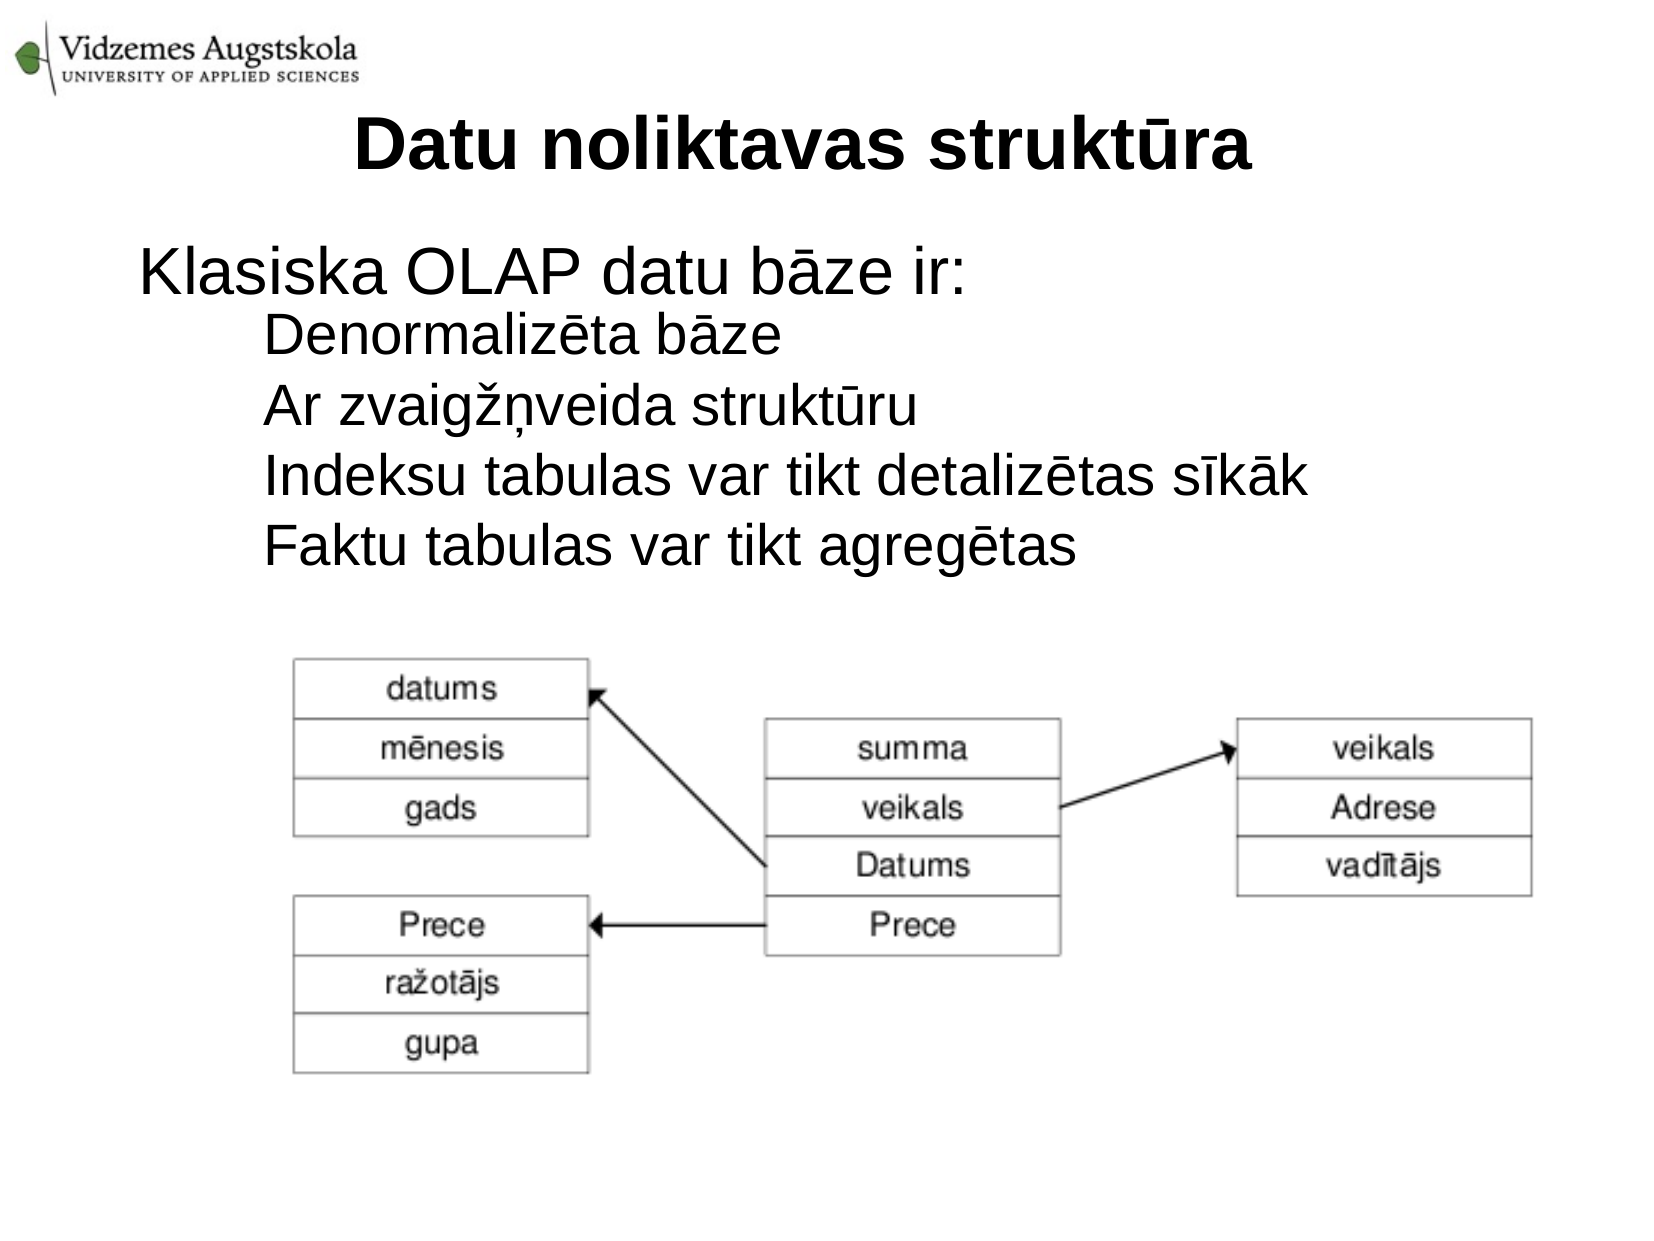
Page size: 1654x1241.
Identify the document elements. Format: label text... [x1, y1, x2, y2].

picture [268, 631, 1554, 1093]
list Klasiska OLAP datu bāze ir: Denormalizēta bāze Ar zvaigžņveida struktūru Indeksu tabulas var tikt detalizētas sīkāk Faktu tabulas var tikt agregētas [82, 236, 1569, 1107]
title Datu noliktavas struktūra [94, 103, 1512, 188]
picture [5, 2, 368, 113]
